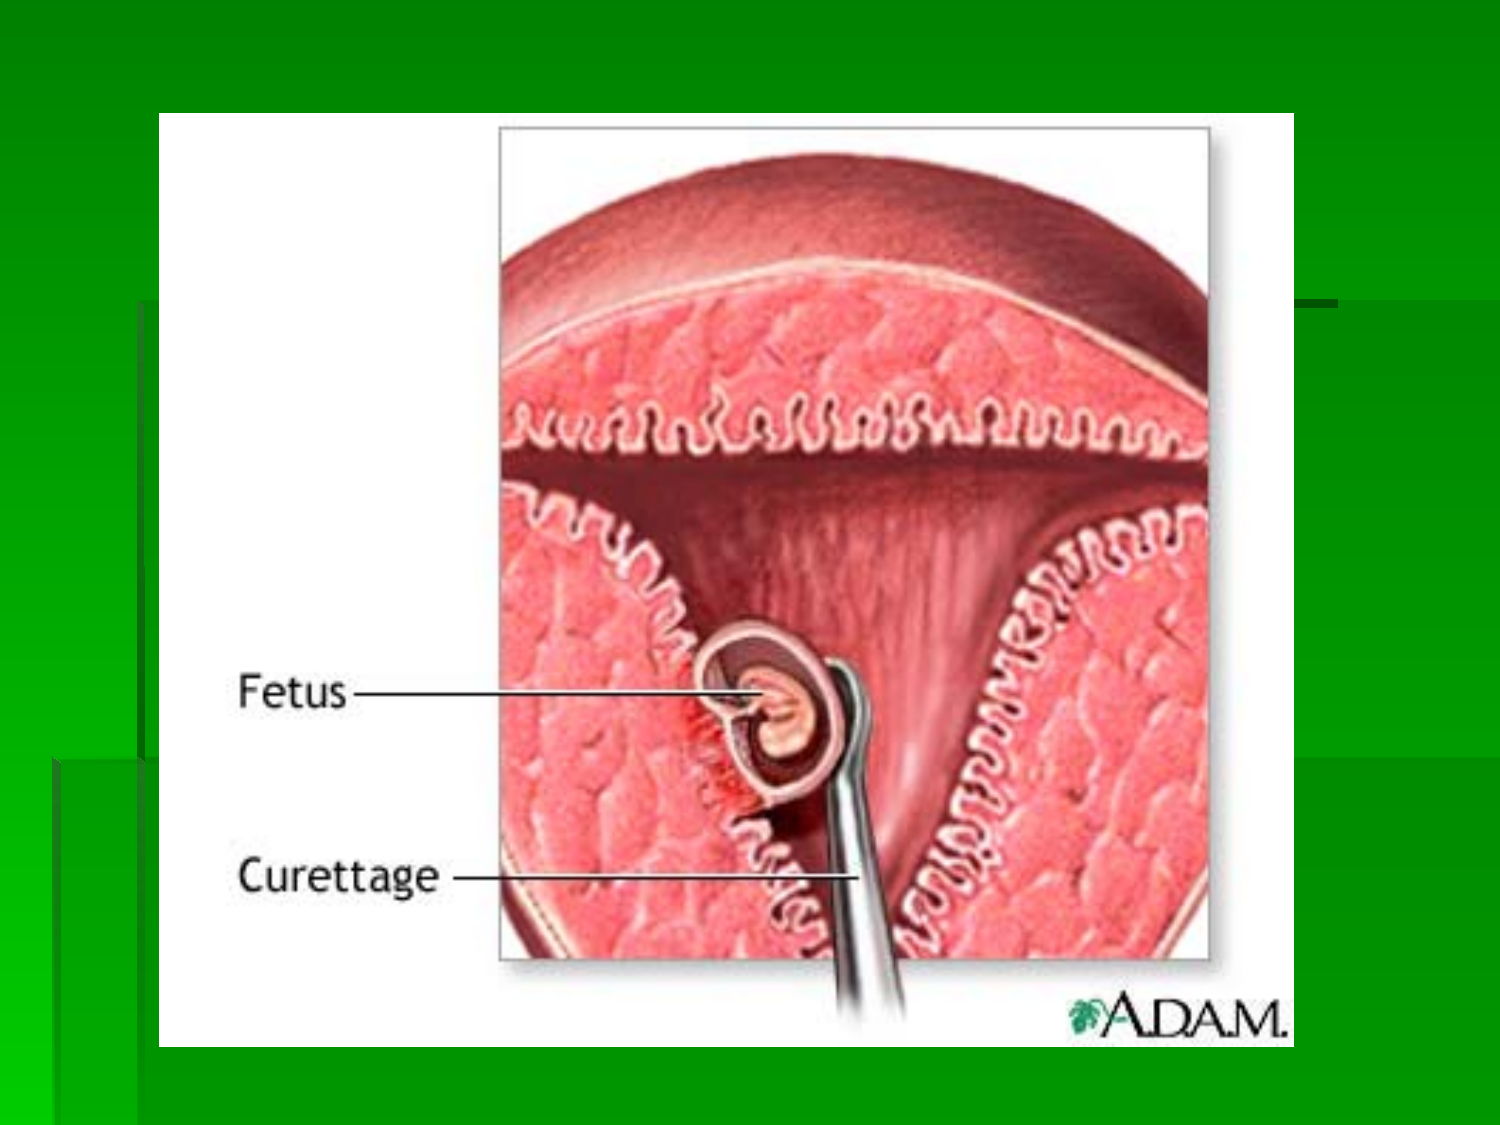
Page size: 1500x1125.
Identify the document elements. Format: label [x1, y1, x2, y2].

picture [159, 113, 1294, 1047]
